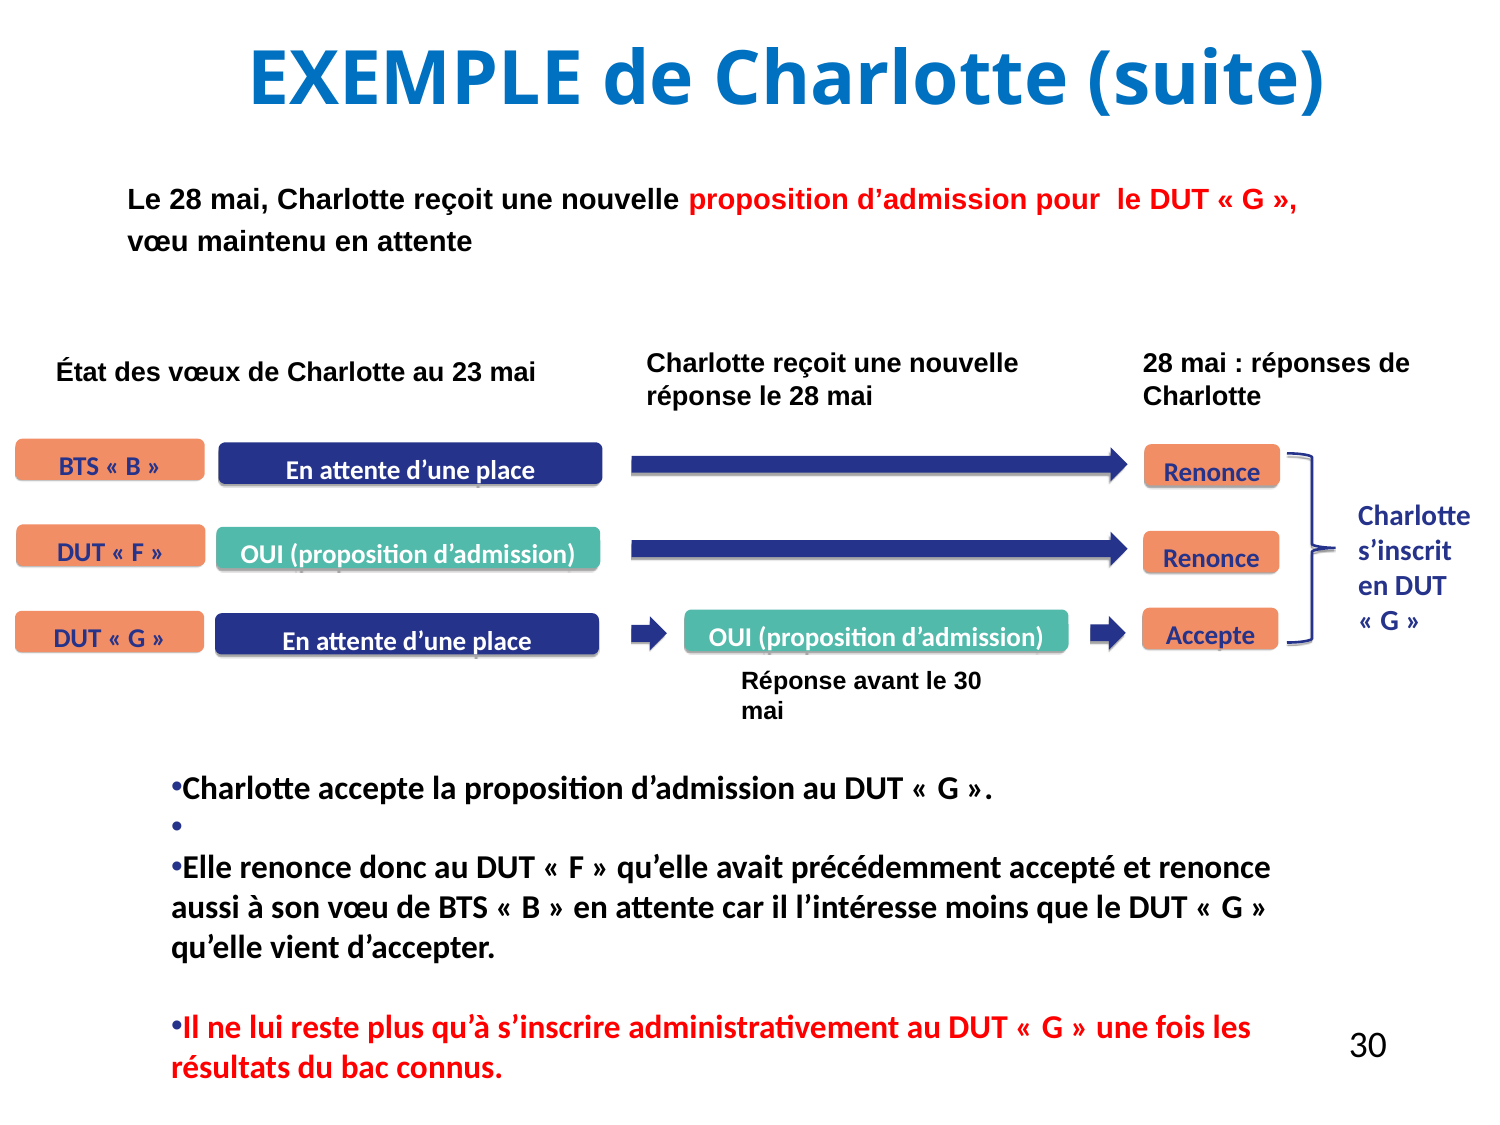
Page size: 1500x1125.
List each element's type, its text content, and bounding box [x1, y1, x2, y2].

text_box OUI (proposition d’admission) [684, 609, 1069, 652]
text_box OUI (proposition d’admission) [216, 526, 601, 569]
text_box Charlotte s’inscrit en DUT « G » [1343, 488, 1497, 645]
text_box Charlotte reçoit une nouvelle réponse le 28 mai [631, 337, 1081, 419]
text_box Renonce [1143, 530, 1280, 573]
text_box En attente d’une place [218, 442, 603, 484]
text_box [631, 531, 1128, 566]
text_box Charlotte accepte la proposition d’admission au DUT « G ». Elle renonce donc au DUT « F » qu’elle avait précédemment accepté et renonce aussi à son vœu de BTS « B » en attente car il l’intéresse moins que le DUT « G » qu’elle vient d’accepter. Il ne lui reste plus qu’à s’inscrire administrativement au DUT « G » une fois les résultats du bac connus. [156, 758, 1344, 1125]
text_box Renonce [1144, 444, 1281, 486]
text_box En attente d’une place [215, 613, 599, 655]
text_box DUT « F » [16, 524, 206, 566]
text_box Accepte [1142, 607, 1279, 650]
text_box DUT « G » [15, 610, 205, 653]
list Le 28 mai, Charlotte reçoit une nouvelle proposition d’admission pour le DUT « G », vœu maintenu en attente [112, 172, 1337, 268]
text_box État des vœux de Charlotte au 23 mai [41, 347, 556, 395]
text_box [631, 616, 667, 651]
text_box BTS « B » [15, 438, 205, 480]
text_box Réponse avant le 30 mai [726, 656, 1046, 733]
text_box [1090, 615, 1126, 650]
text_box 28 mai : réponses de Charlotte [1128, 337, 1436, 419]
title EXEMPLE de Charlotte (suite) [72, 12, 1500, 138]
text_box [631, 447, 1128, 482]
